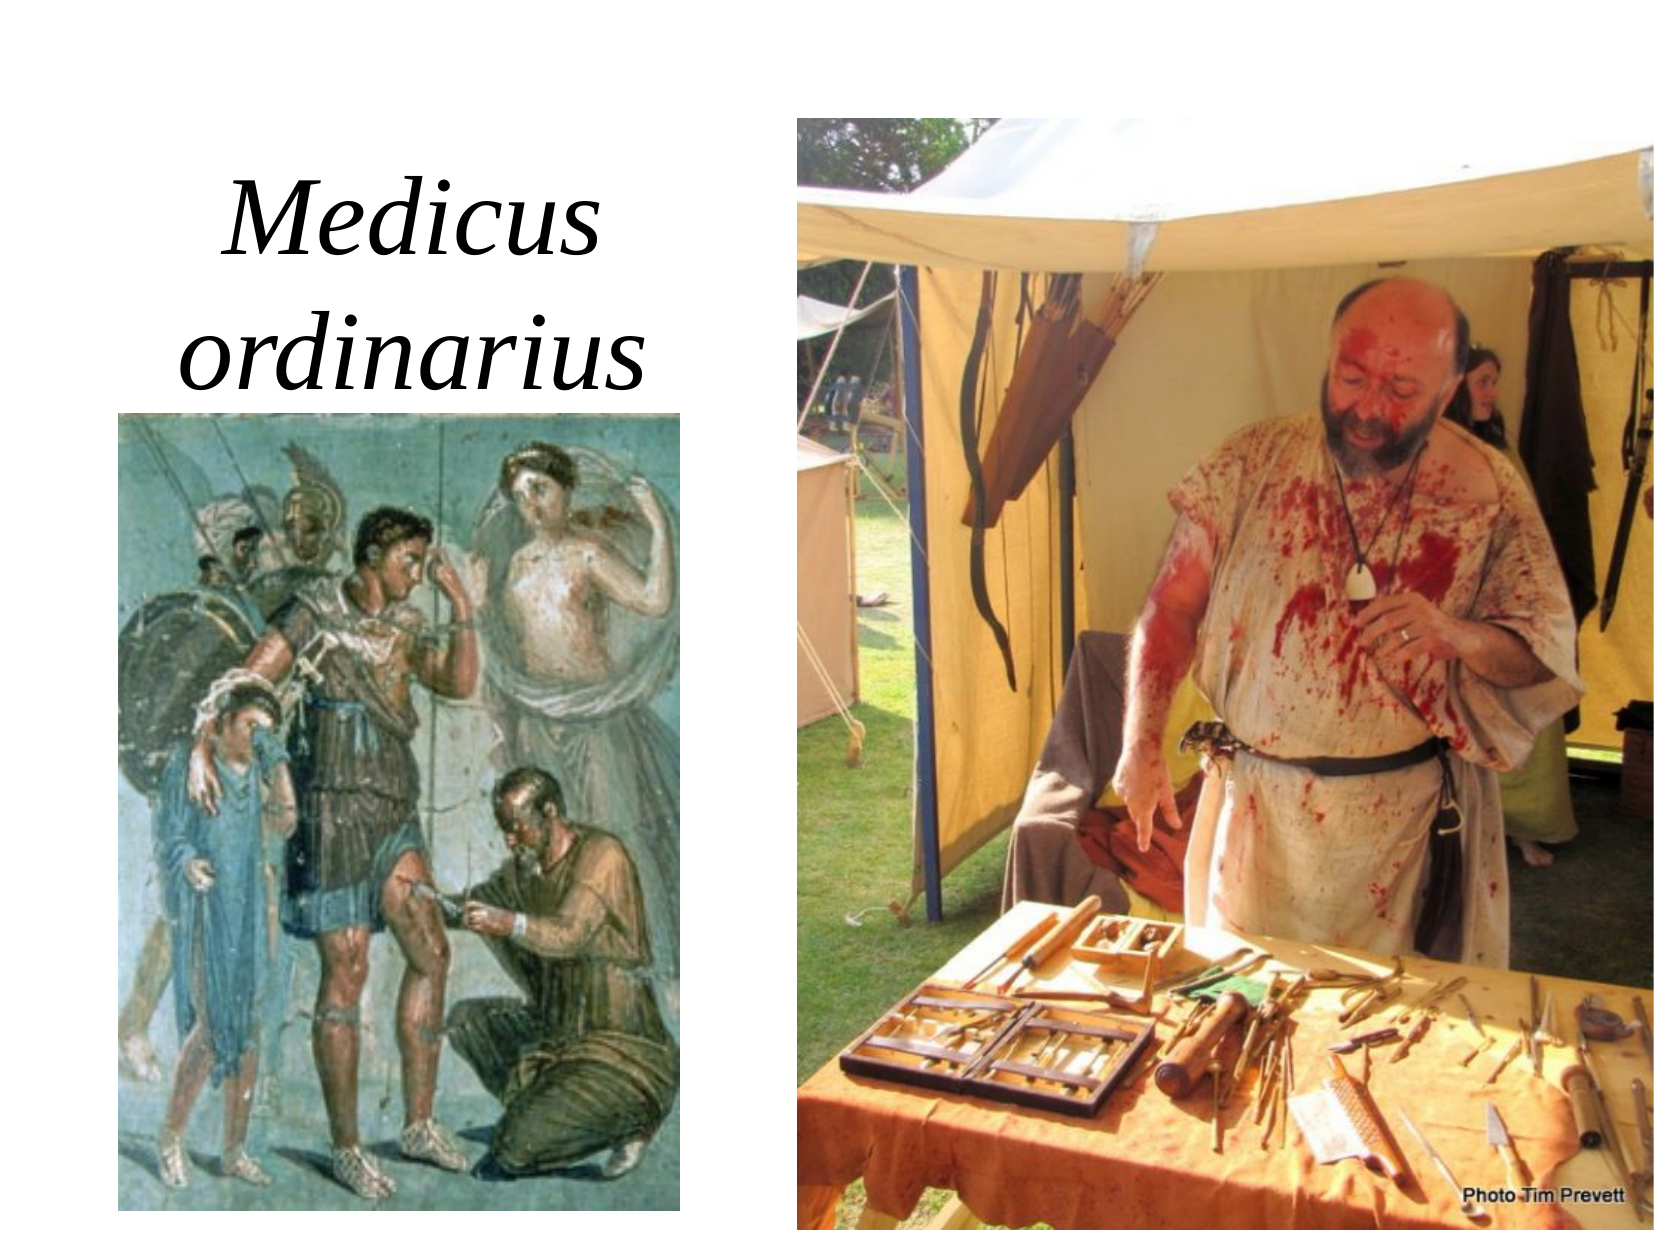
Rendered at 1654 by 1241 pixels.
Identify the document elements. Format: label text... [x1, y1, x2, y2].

picture [118, 413, 680, 1211]
title Medicus ordinarius [88, 134, 739, 384]
picture [797, 118, 1654, 1230]
